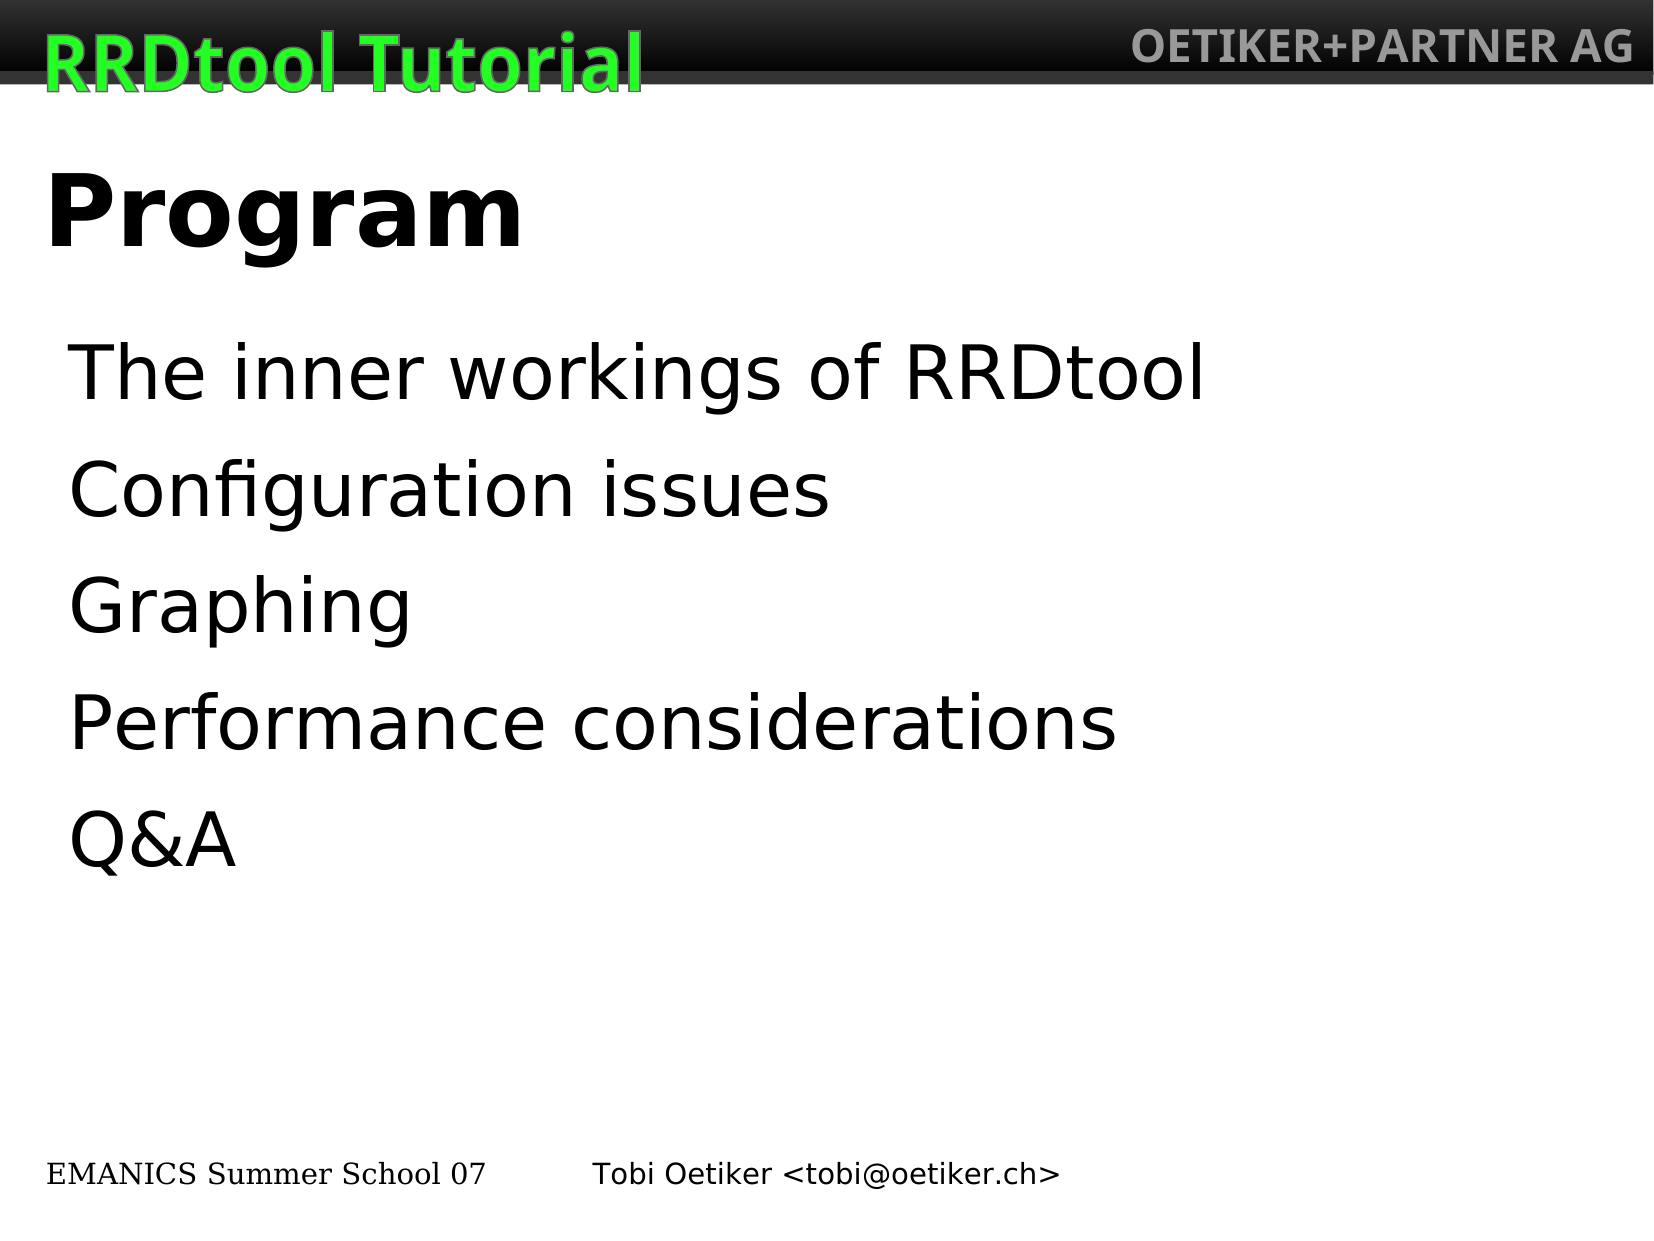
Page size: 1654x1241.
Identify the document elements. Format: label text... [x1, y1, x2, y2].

title Program [43, 137, 1582, 287]
list The inner workings of RRDtool Configuration issues Graphing Performance considerations Q&A [50, 329, 1571, 987]
